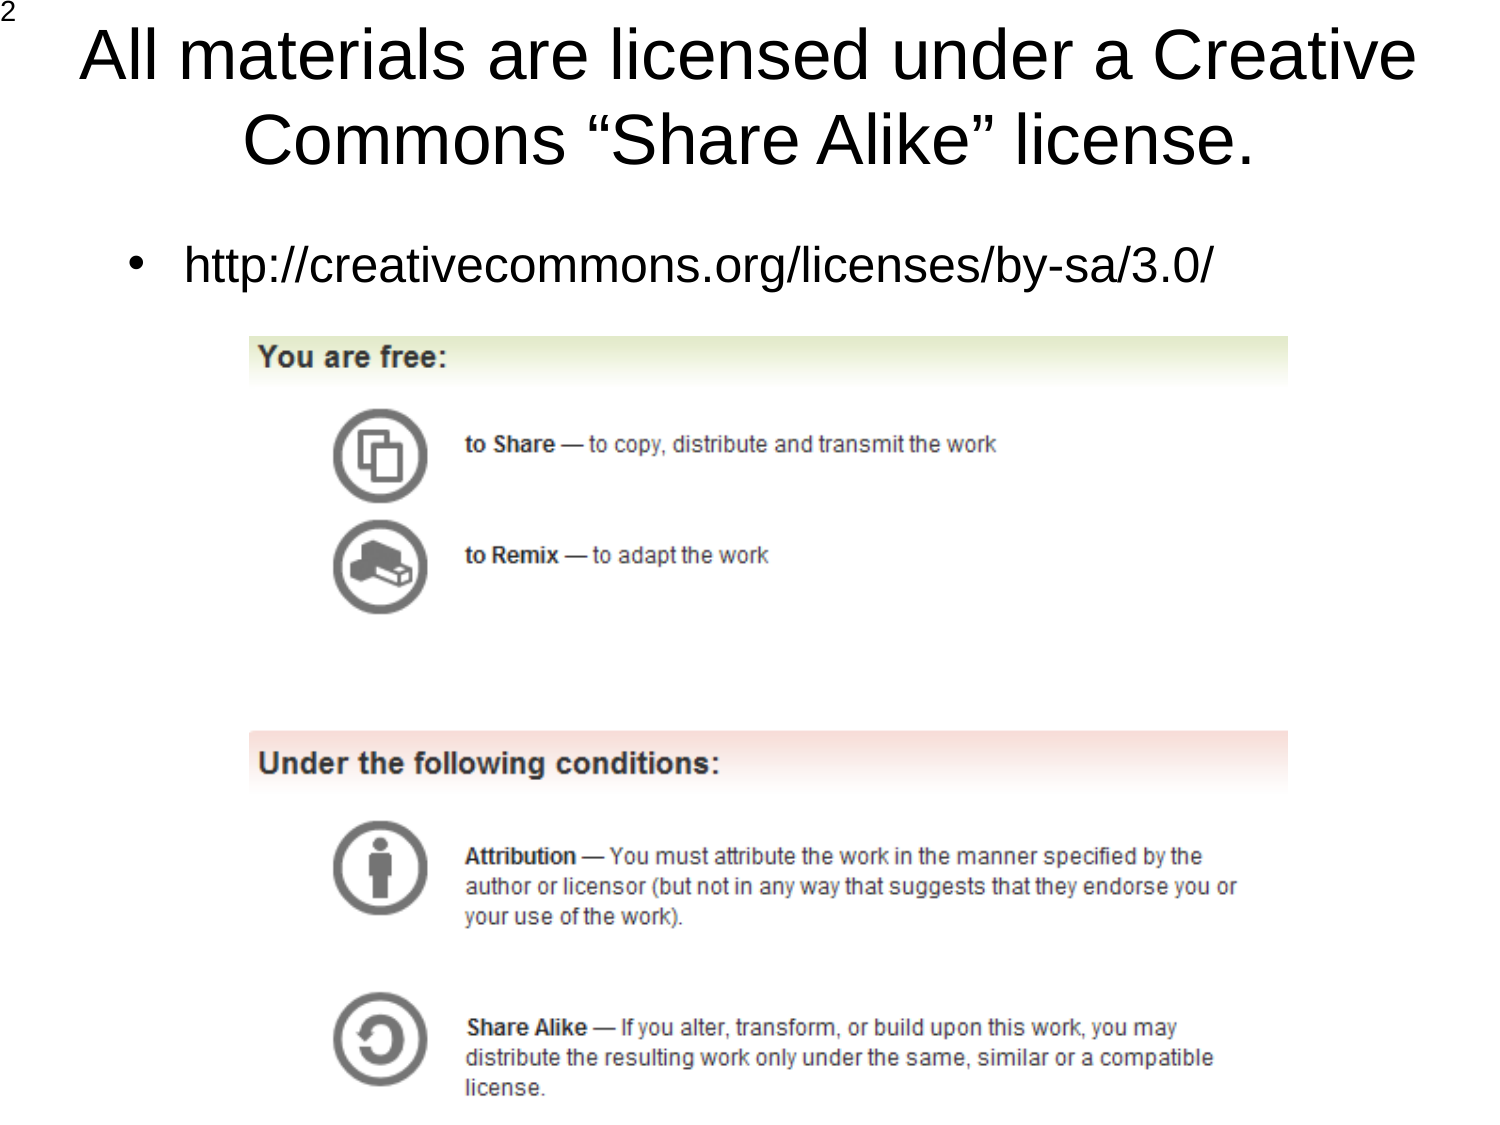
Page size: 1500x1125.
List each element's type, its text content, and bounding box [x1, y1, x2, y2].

picture [249, 336, 1288, 1113]
list http://creativecommons.org/licenses/by-sa/3.0/ [112, 224, 1388, 900]
title All materials are licensed under a Creative Commons “Share Alike” license. [0, 0, 1500, 188]
